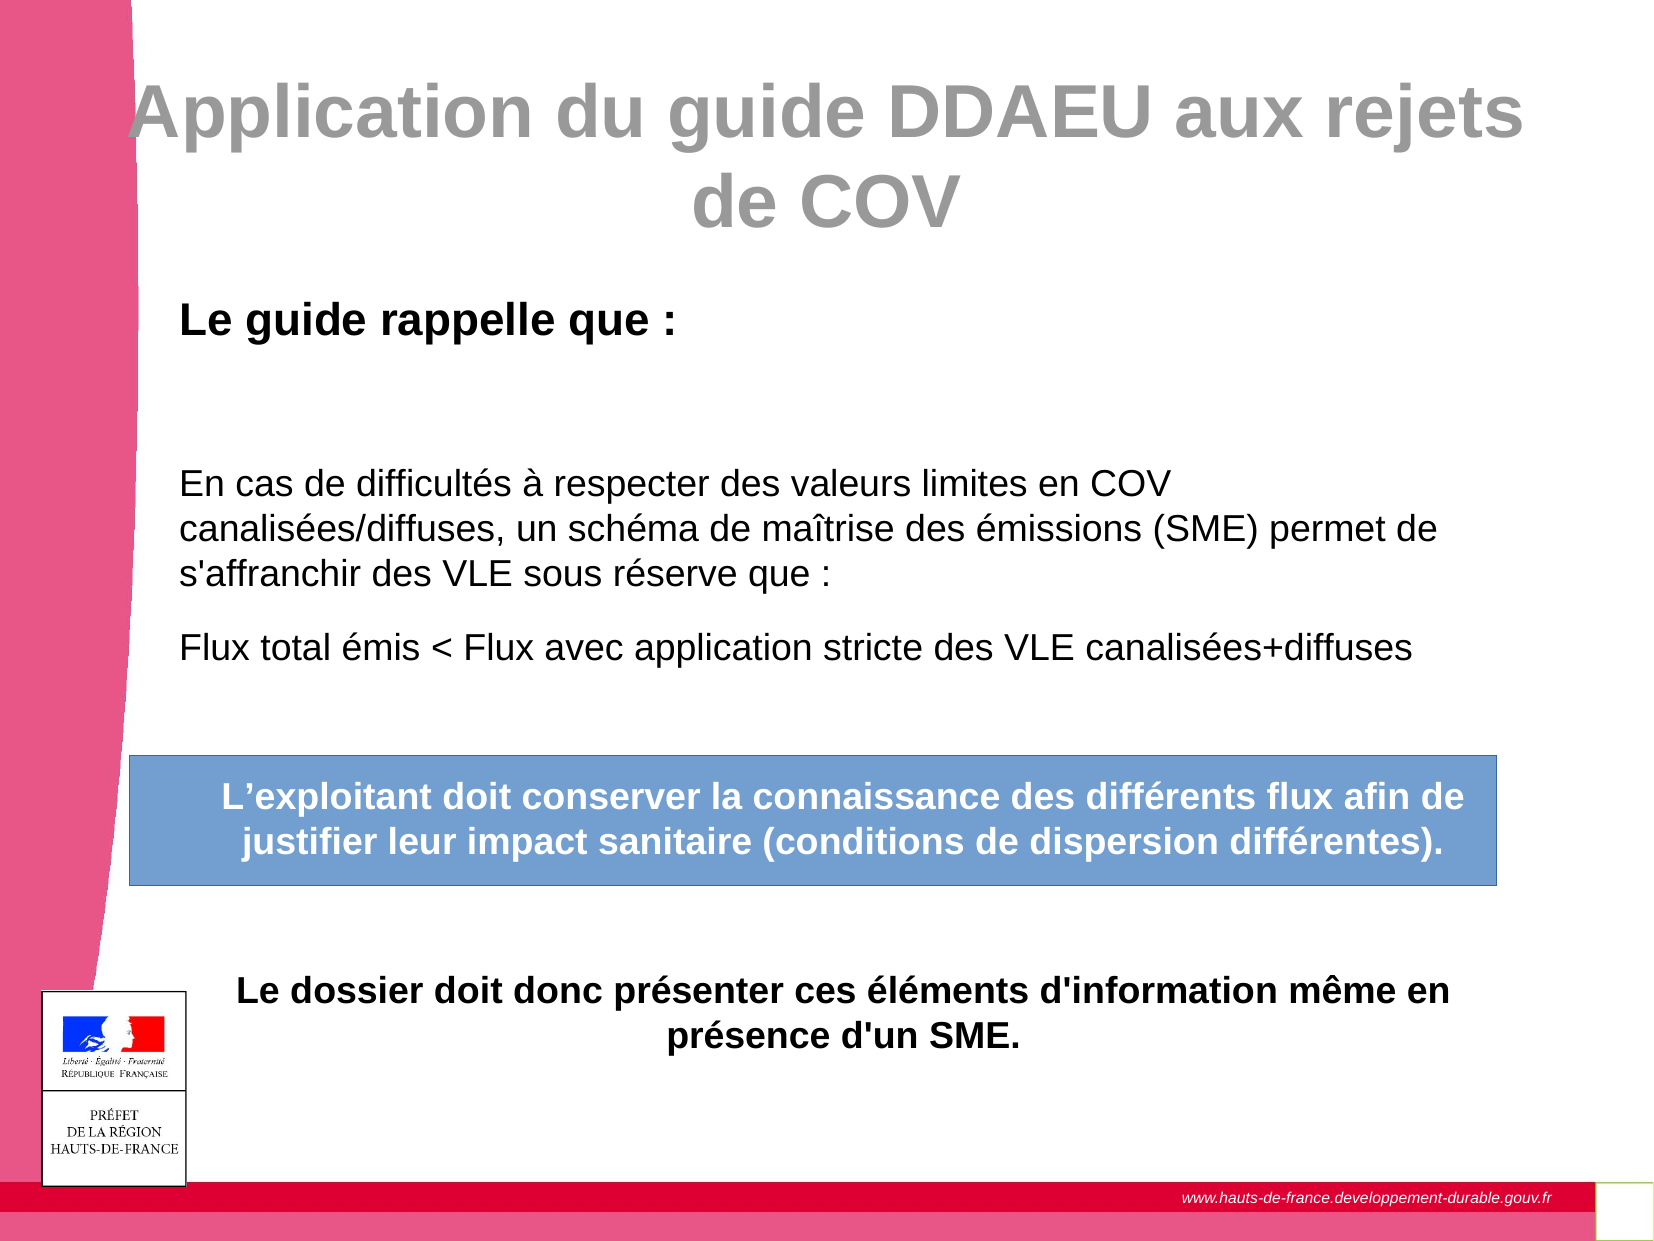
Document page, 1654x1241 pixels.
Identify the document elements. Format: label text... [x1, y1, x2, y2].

text_box [129, 755, 179, 886]
picture [0, 0, 1654, 1241]
text_box Application du guide DDAEU aux rejets de COV [82, 49, 1571, 257]
text_box Le guide rappelle que : En cas de difficultés à respecter des valeurs limites en COV canalisées/diffuses, un schéma de maîtrise des émissions (SME) permet de s'affranchir des VLE sous réserve que : Flux total émis < Flux avec application stricte des VLE canalisées+diffuses L’exploitant doit conserver la connaissance des différents flux afin de justifier leur impact sanitaire (conditions de dispersion différentes). Le dossier doit donc présenter ces éléments d'information même en présence d'un SME. [179, 290, 1509, 1164]
